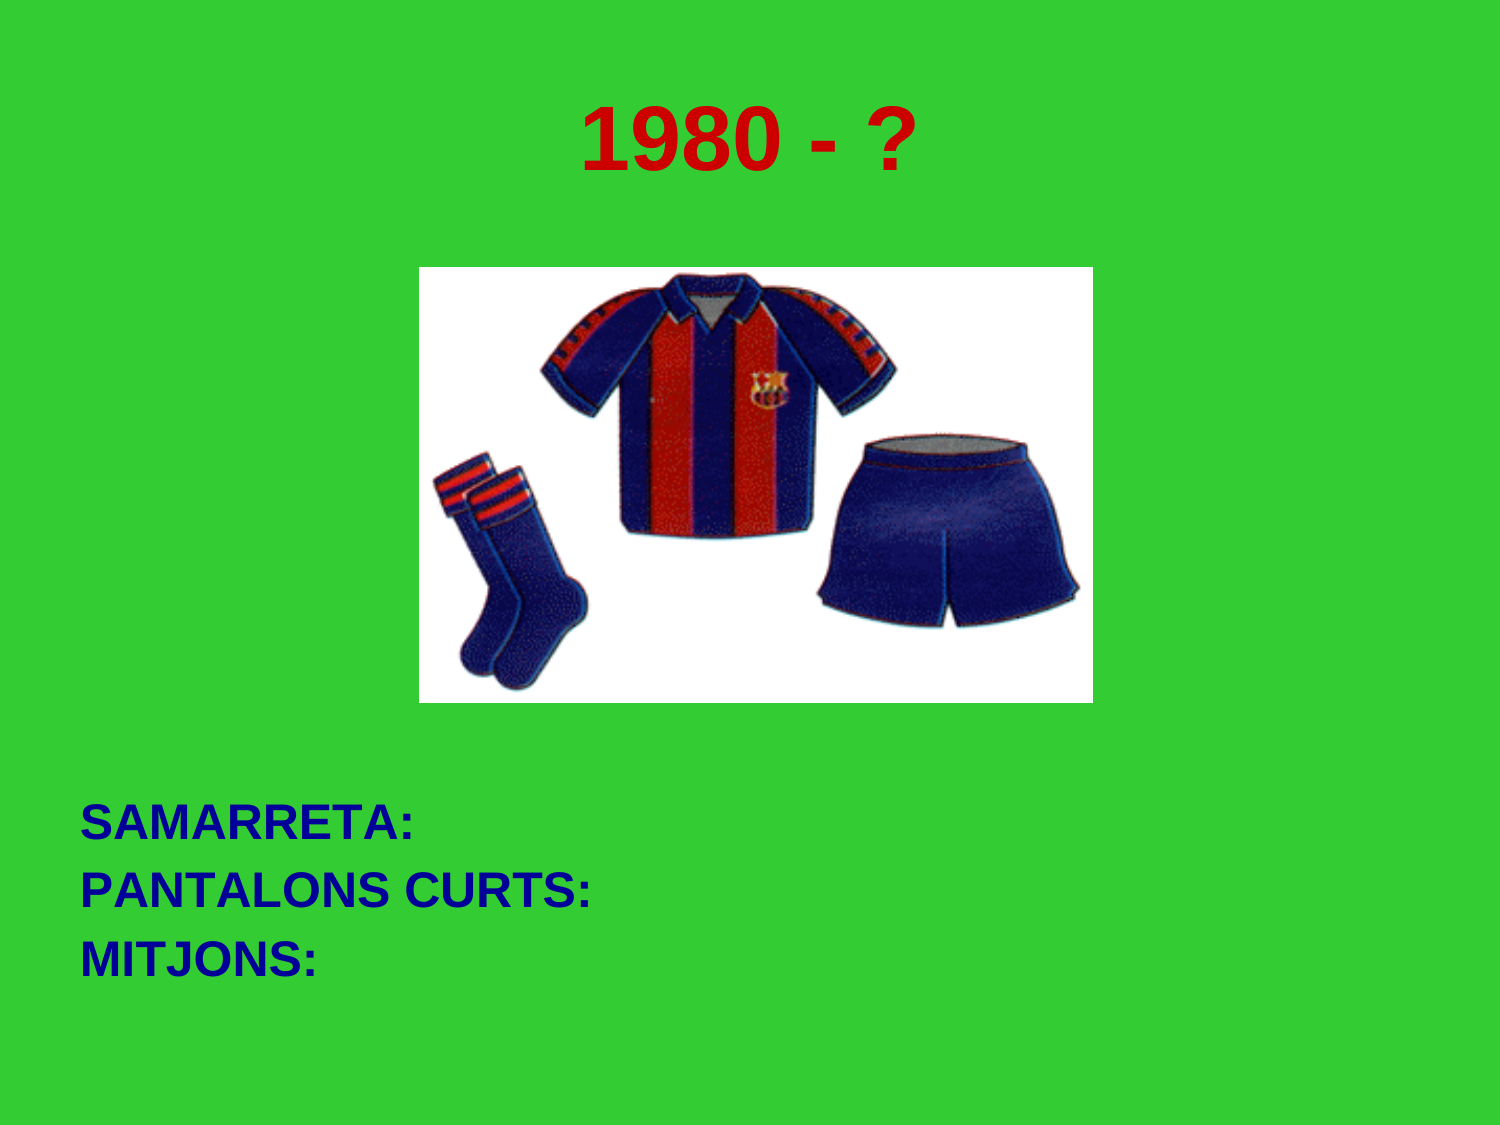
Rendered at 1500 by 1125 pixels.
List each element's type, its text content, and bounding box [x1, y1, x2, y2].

list SAMARRETA: PANTALONS CURTS: MITJONS: [64, 786, 1415, 1068]
picture [419, 267, 1093, 703]
title 1980 - ? [75, 45, 1426, 233]
